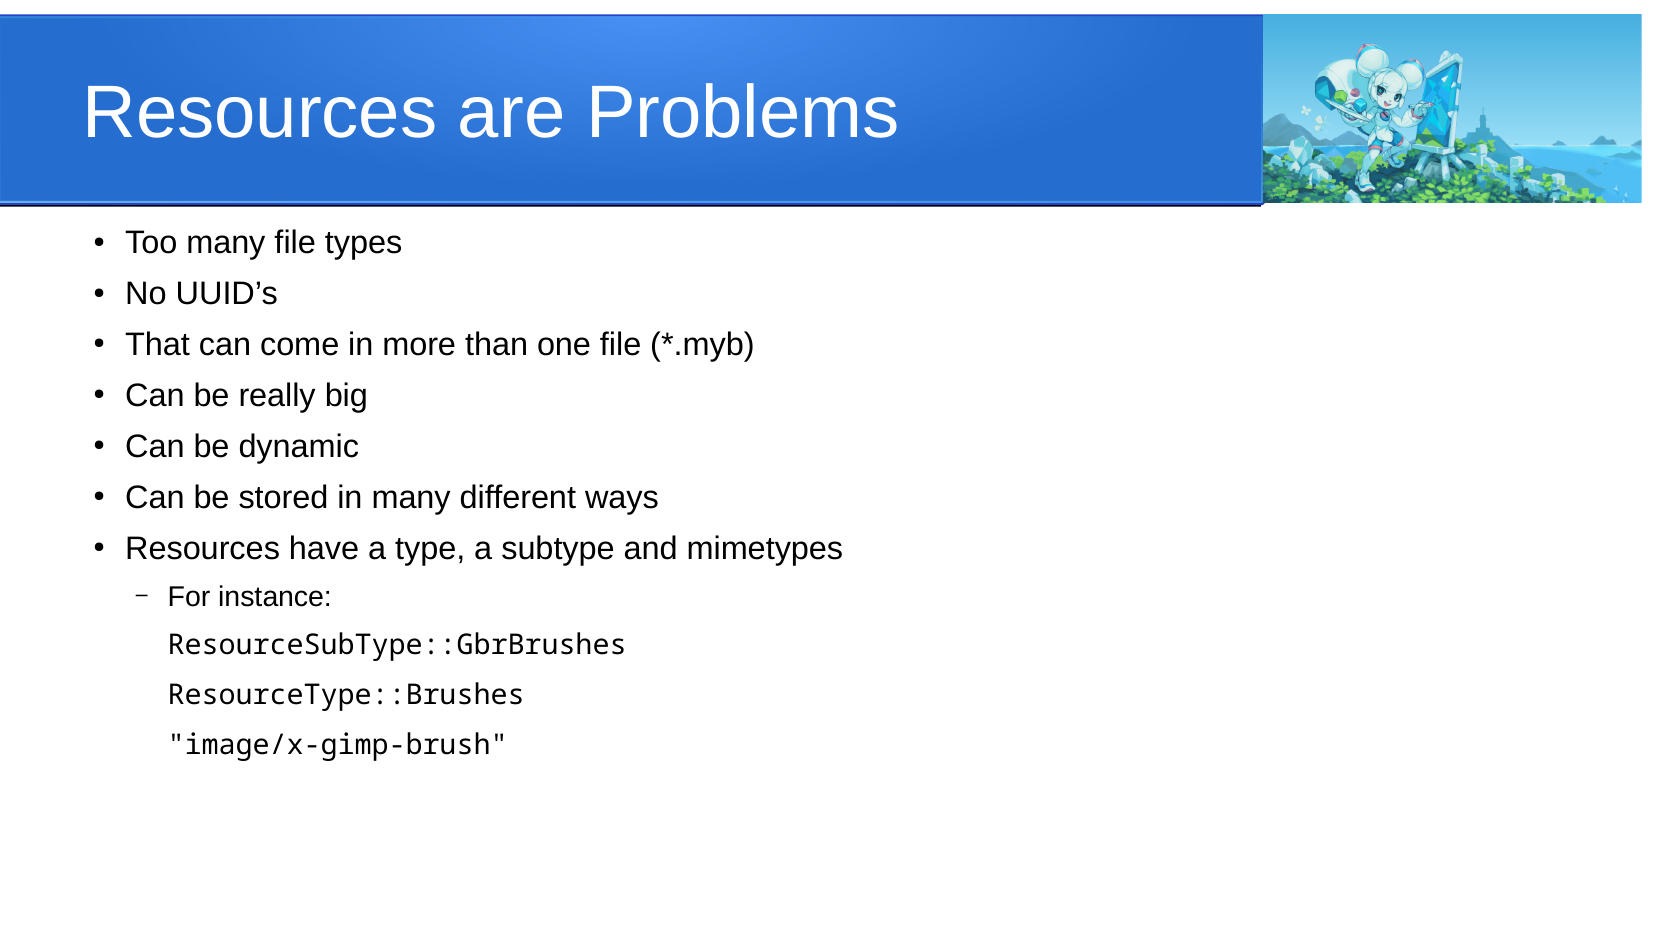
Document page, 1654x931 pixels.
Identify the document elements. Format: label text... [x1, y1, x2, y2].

picture [1263, 14, 1642, 203]
list Too many file types No UUID’s That can come in more than one file (*.myb) Can be really big Can be dynamic Can be stored in many different ways Resources have a type, a subtype and mimetypes For instance: ResourceSubType::GbrBrushes ResourceType::Brushes "image/x-gimp-brush" [82, 224, 1571, 764]
title Resources are Problems [82, 35, 1235, 189]
